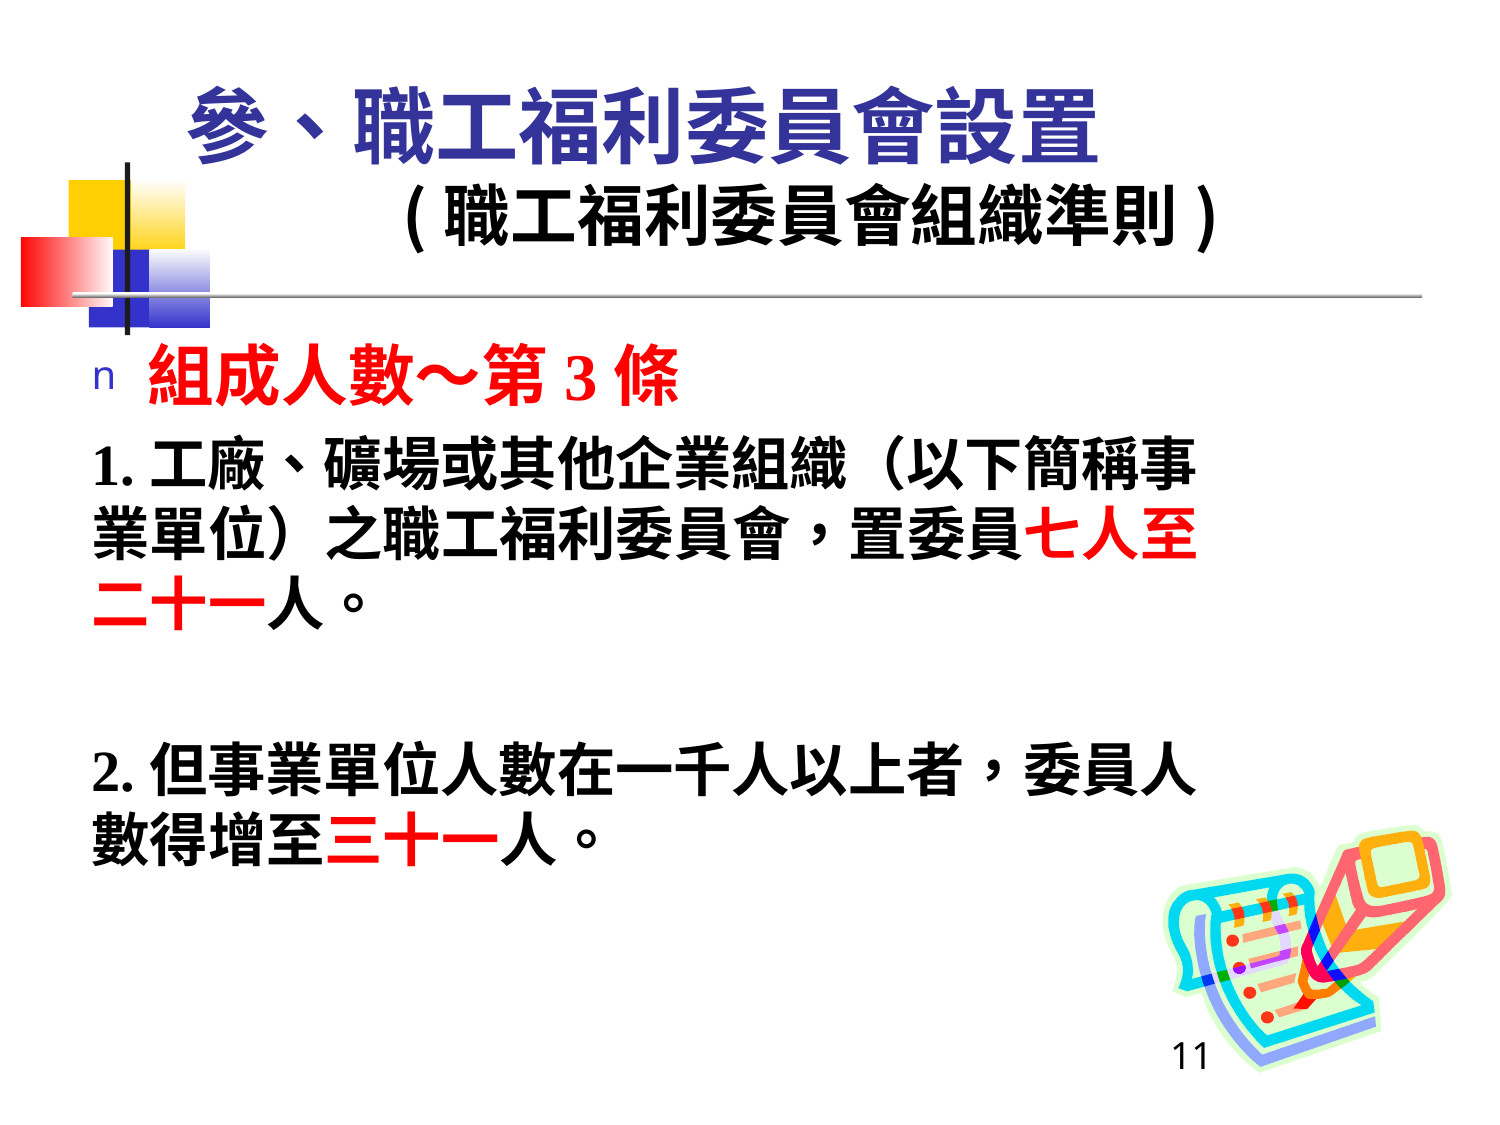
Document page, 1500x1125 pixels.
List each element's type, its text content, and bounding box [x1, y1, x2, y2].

list 組成人數～第3條 1.工廠、礦場或其他企業組織（以下簡稱事業單位）之職工福利委員會，置委員七人至二十一人。 2.但事業單位人數在一千人以上者，委員人數得增至三十一人。 [76, 326, 1223, 1071]
title 參、職工福利委員會設置 (職工福利委員會組織準則) [171, 66, 1450, 279]
slide_number <編號> [1155, 1024, 1468, 1100]
picture [1162, 820, 1457, 1078]
